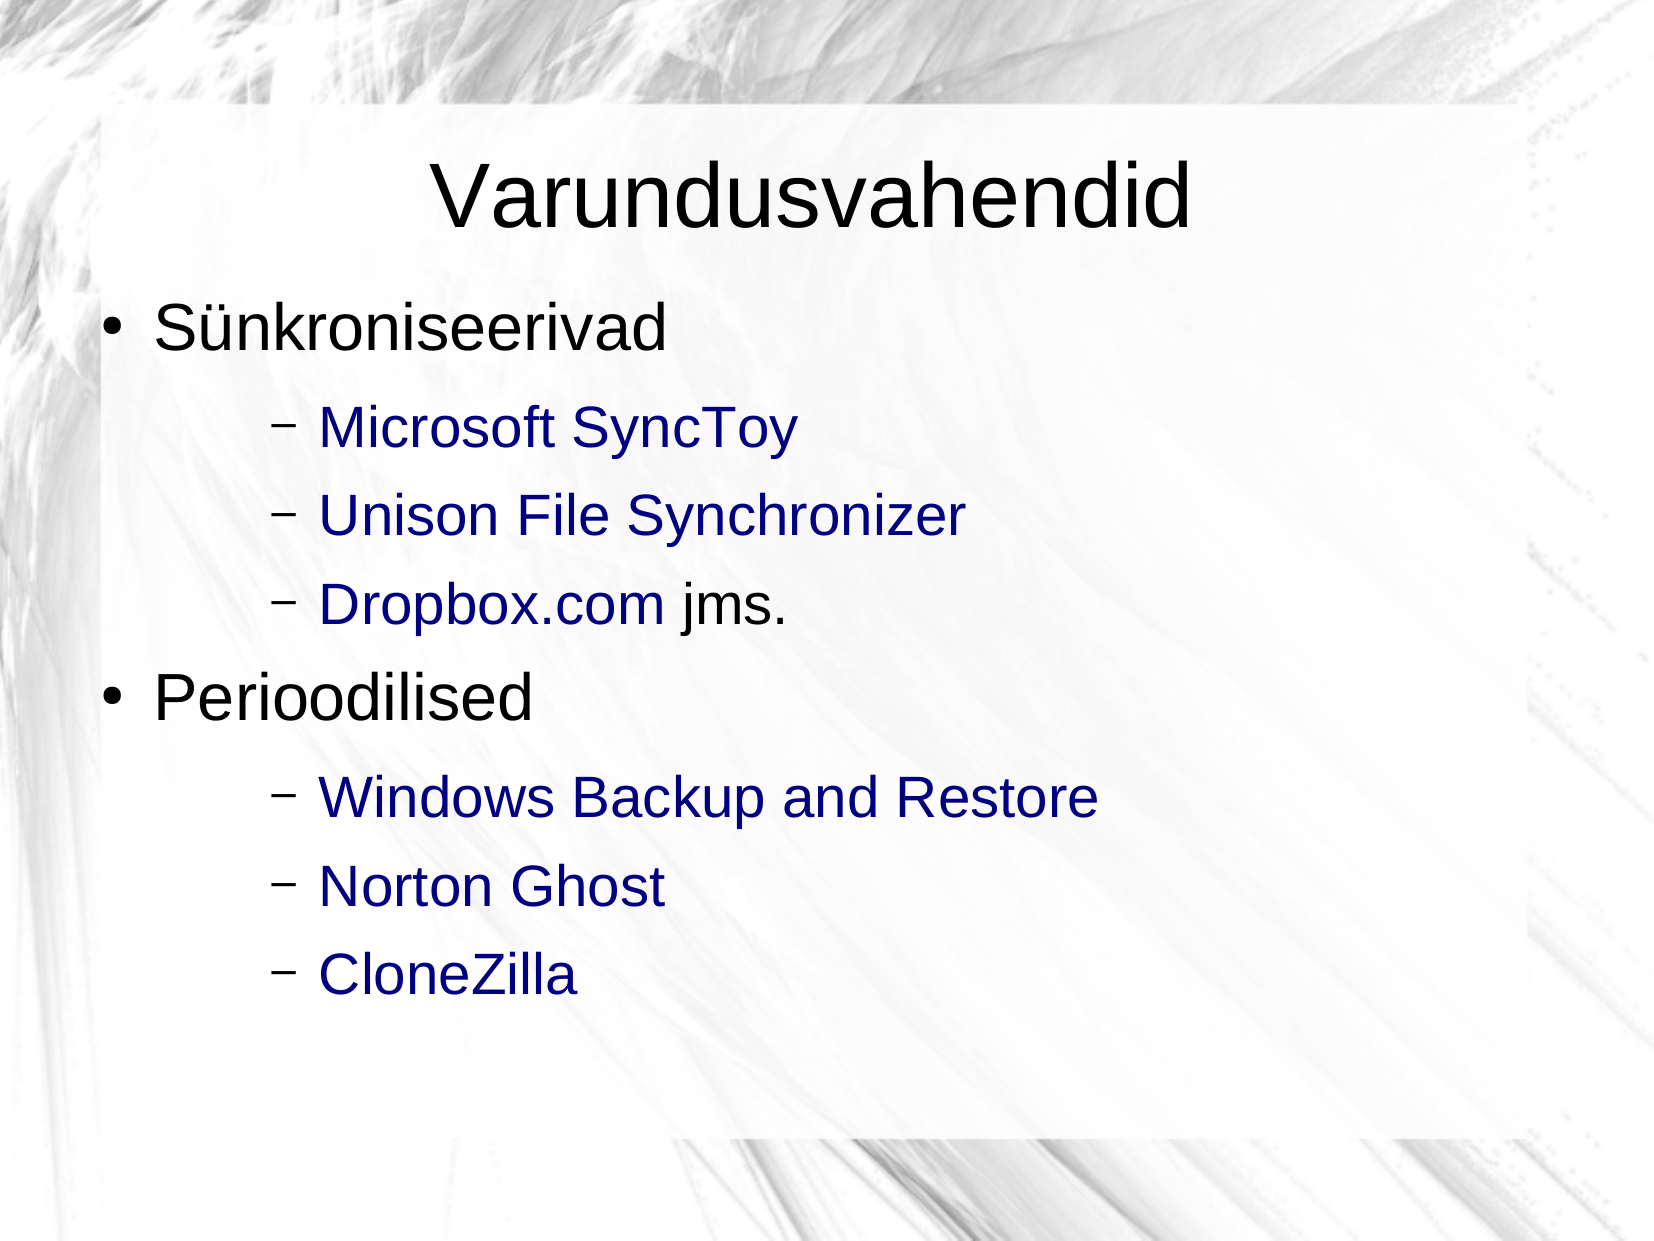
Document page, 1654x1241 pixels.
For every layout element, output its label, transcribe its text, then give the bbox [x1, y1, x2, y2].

list Sünkroniseerivad Microsoft SyncToy Unison File Synchronizer Dropbox.com jms. Perioodilised Windows Backup and Restore Norton Ghost CloneZilla [82, 290, 1571, 1095]
title Varundusvahendid [118, 112, 1506, 281]
picture [0, 0, 1654, 1241]
